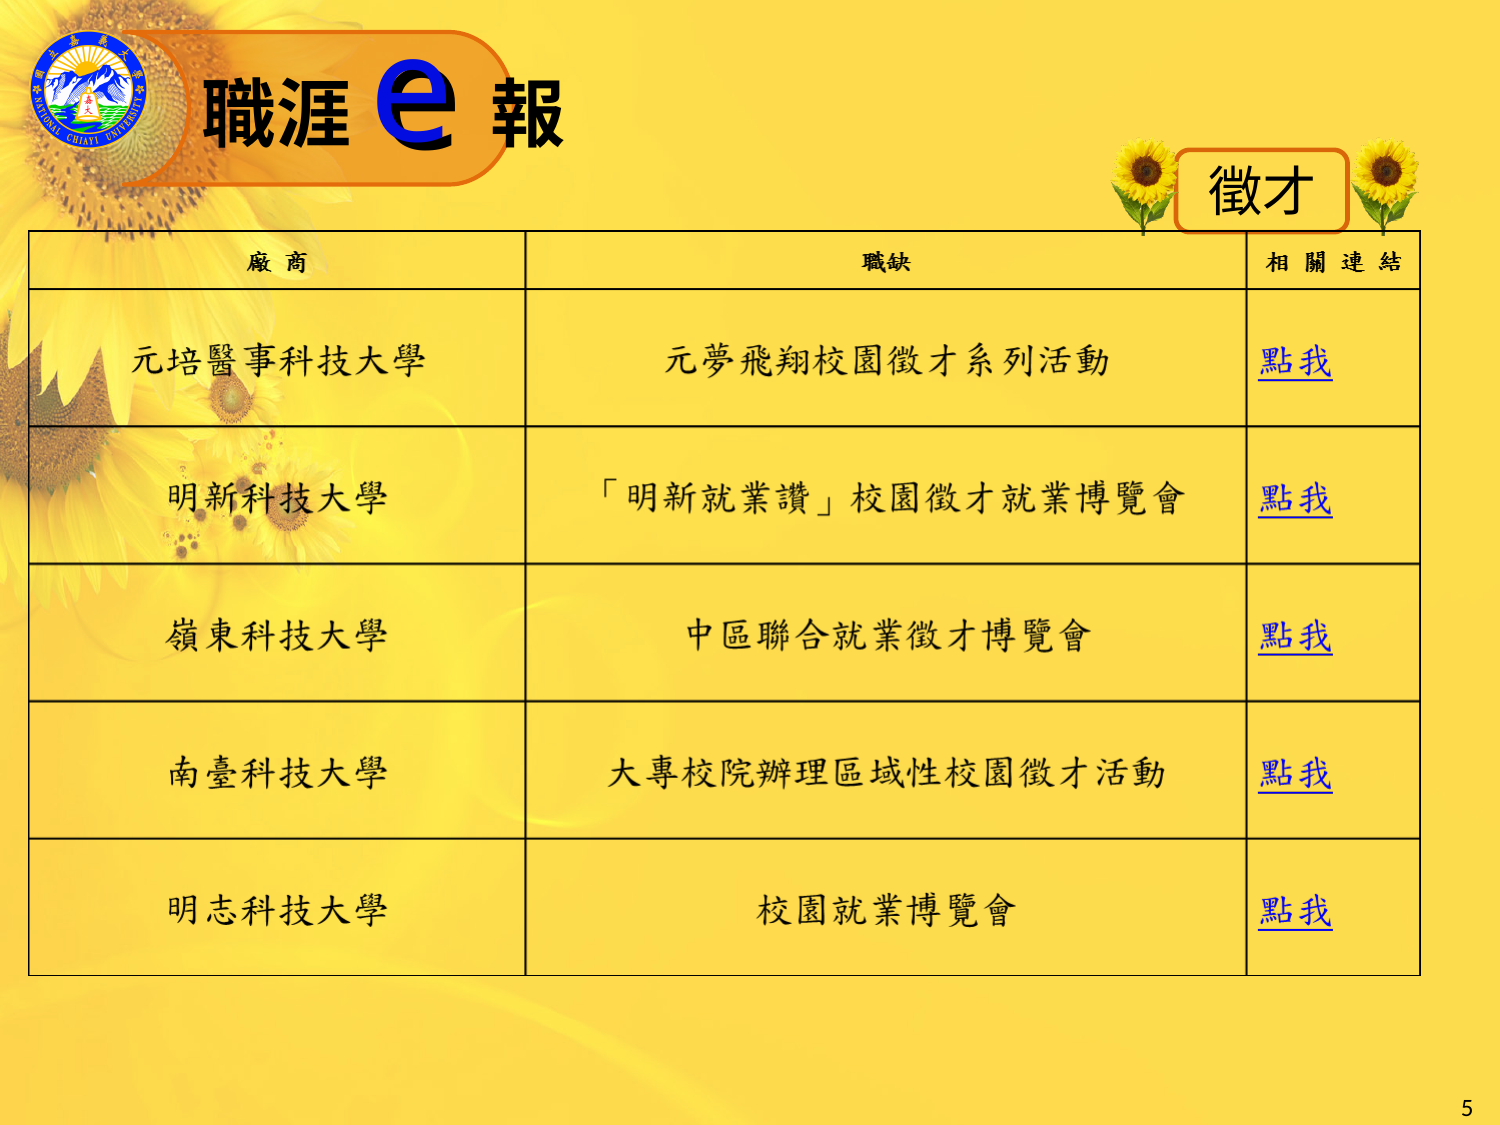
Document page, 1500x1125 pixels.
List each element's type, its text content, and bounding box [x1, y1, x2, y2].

picture [29, 30, 148, 150]
text_box 5 [1445, 1084, 1490, 1125]
picture [28, 135, 1434, 977]
text_box [123, 32, 186, 86]
text_box 職涯e報 [186, 0, 609, 181]
text_box [123, 130, 469, 185]
picture [1093, 135, 1194, 230]
text_box 徵才 [1194, 149, 1333, 230]
